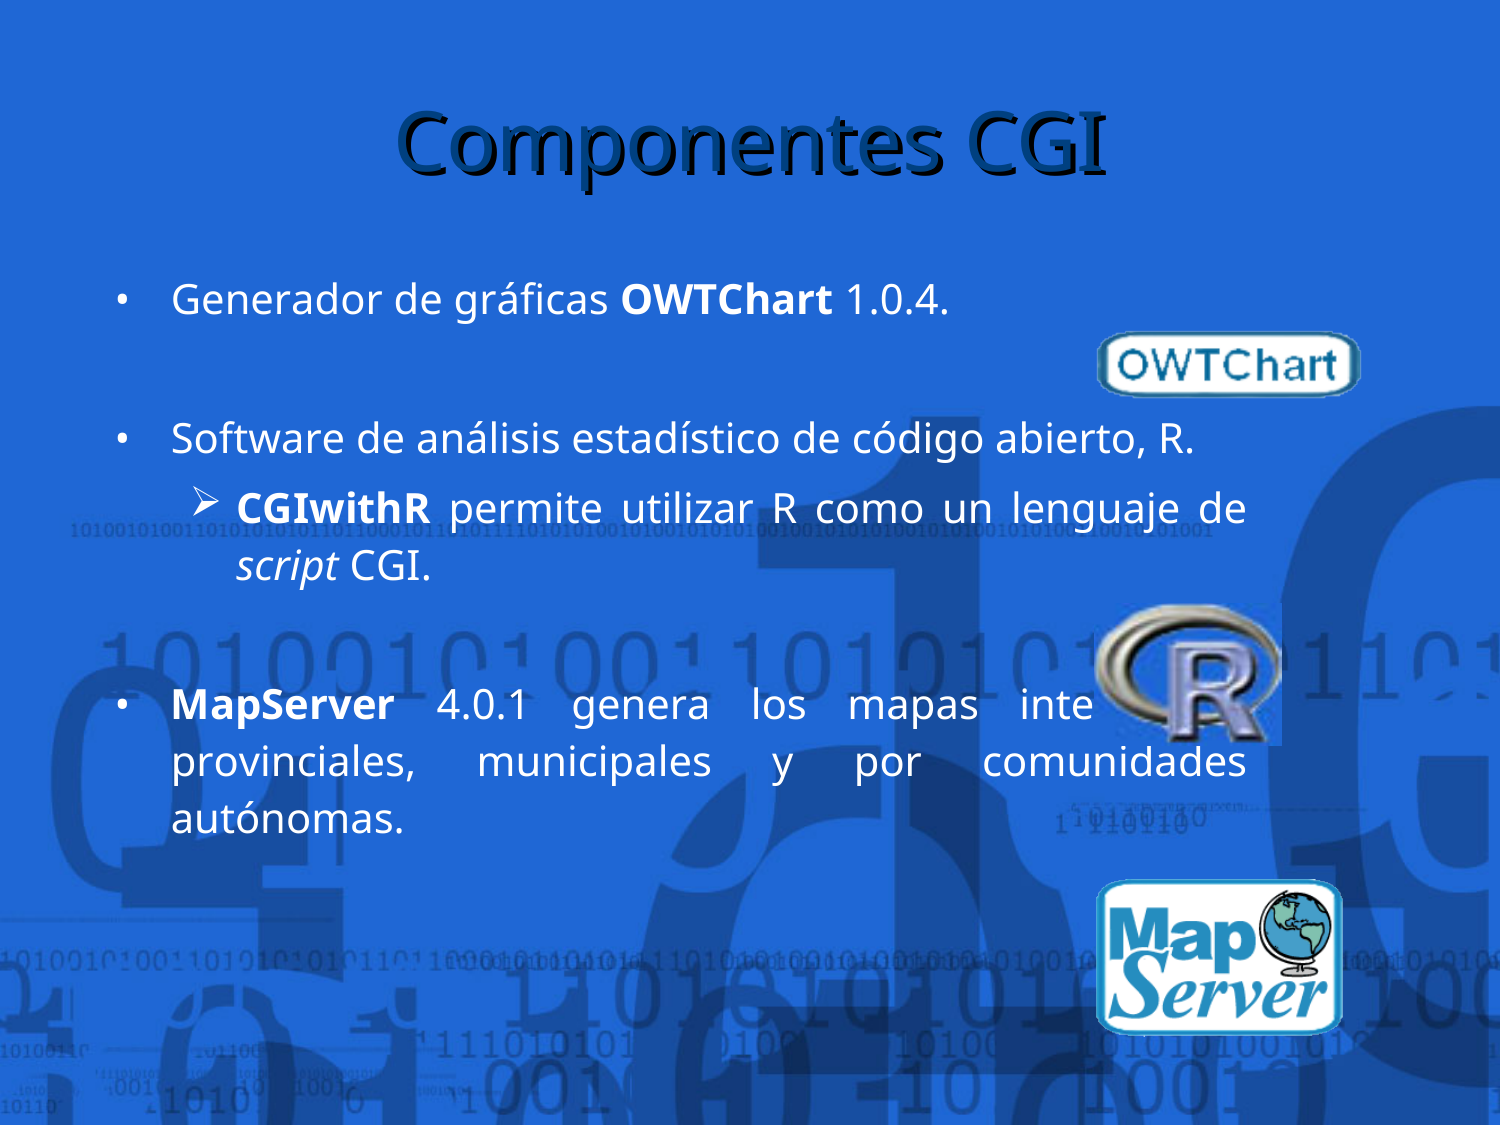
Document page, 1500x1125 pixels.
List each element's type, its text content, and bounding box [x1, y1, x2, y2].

list Generador de gráficas OWTChart 1.0.4. Software de análisis estadístico de código abierto, R. CGIwithR permite utilizar R como un lenguaje de script CGI. MapServer 4.0.1 genera los mapas interactivos provinciales, municipales y por comunidades autónomas. [99, 262, 1263, 1063]
picture [0, 0, 1500, 1125]
title Componentes CGI [75, 45, 1426, 233]
